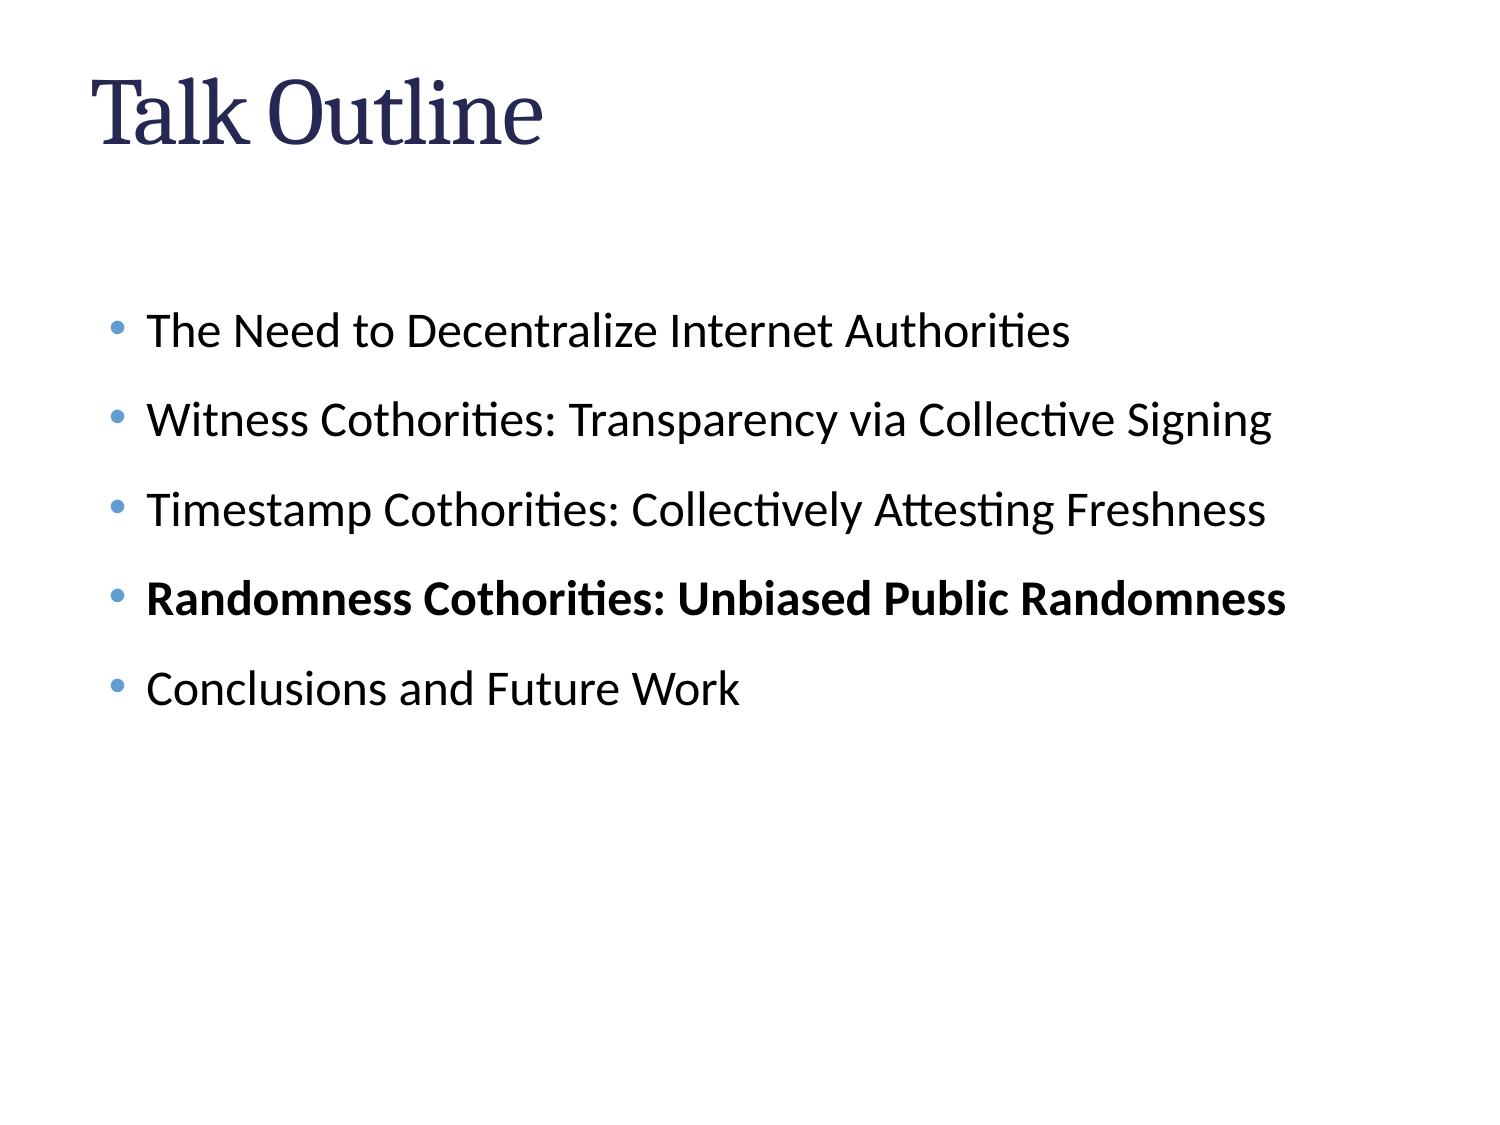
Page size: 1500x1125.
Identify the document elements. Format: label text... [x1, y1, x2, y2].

title Talk Outline [75, 12, 1325, 200]
list The Need to Decentralize Internet Authorities Witness Cothorities: Transparency via Collective Signing Timestamp Cothorities: Collectively Attesting Freshness Randomness Cothorities: Unbiased Public Randomness Conclusions and Future Work [75, 200, 1325, 1063]
